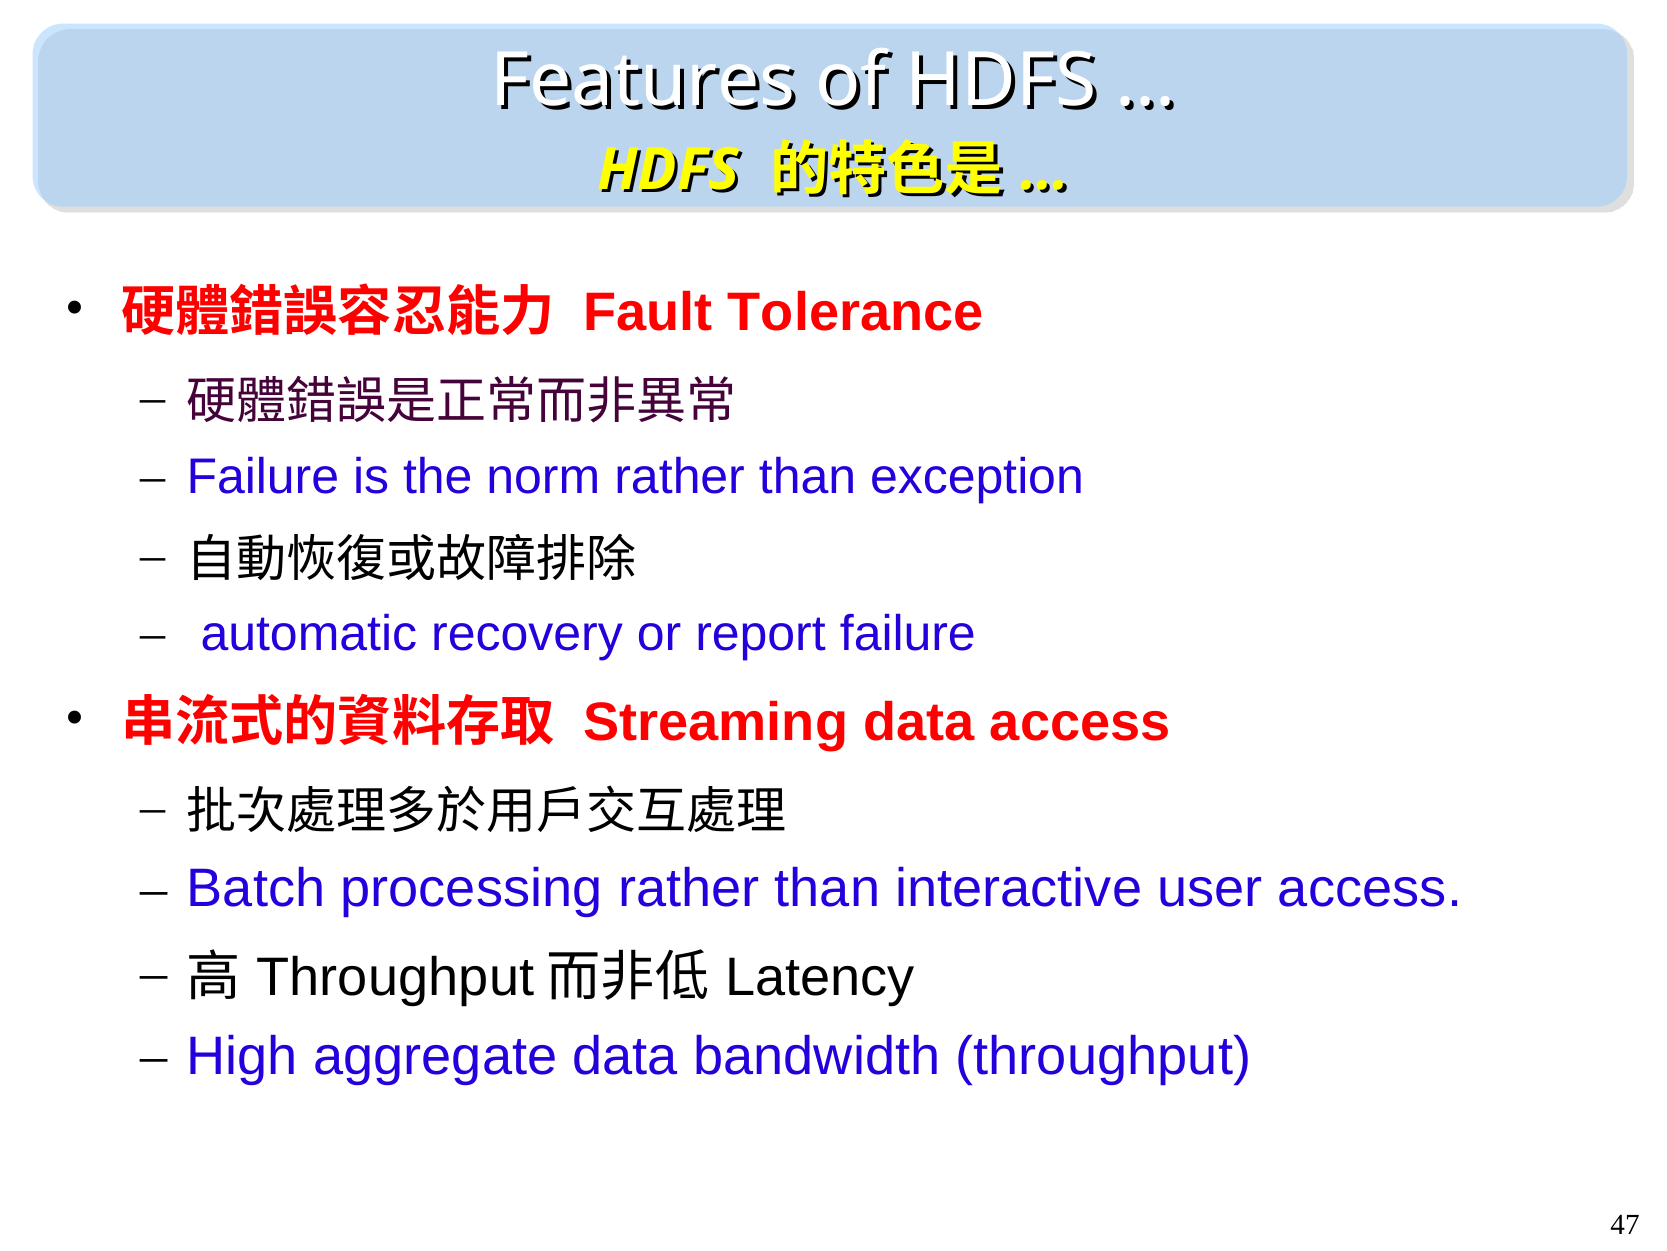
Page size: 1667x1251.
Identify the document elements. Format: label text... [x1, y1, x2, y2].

text_box [1542, 23, 1628, 207]
text_box [32, 23, 124, 207]
list 硬體錯誤容忍能力 Fault Tolerance 硬體錯誤是正常而非異常 Failure is the norm rather than exception 自動恢復或故障排除 automatic recovery or report failure 串流式的資料存取 Streaming data access 批次處理多於用戶交互處理 Batch processing rather than interactive user access. 高Throughput而非低Latency High aggregate data bandwidth (throughput) [64, 267, 1613, 1208]
title Features of HDFS ... HDFS 的特色是... [124, 20, 1542, 213]
